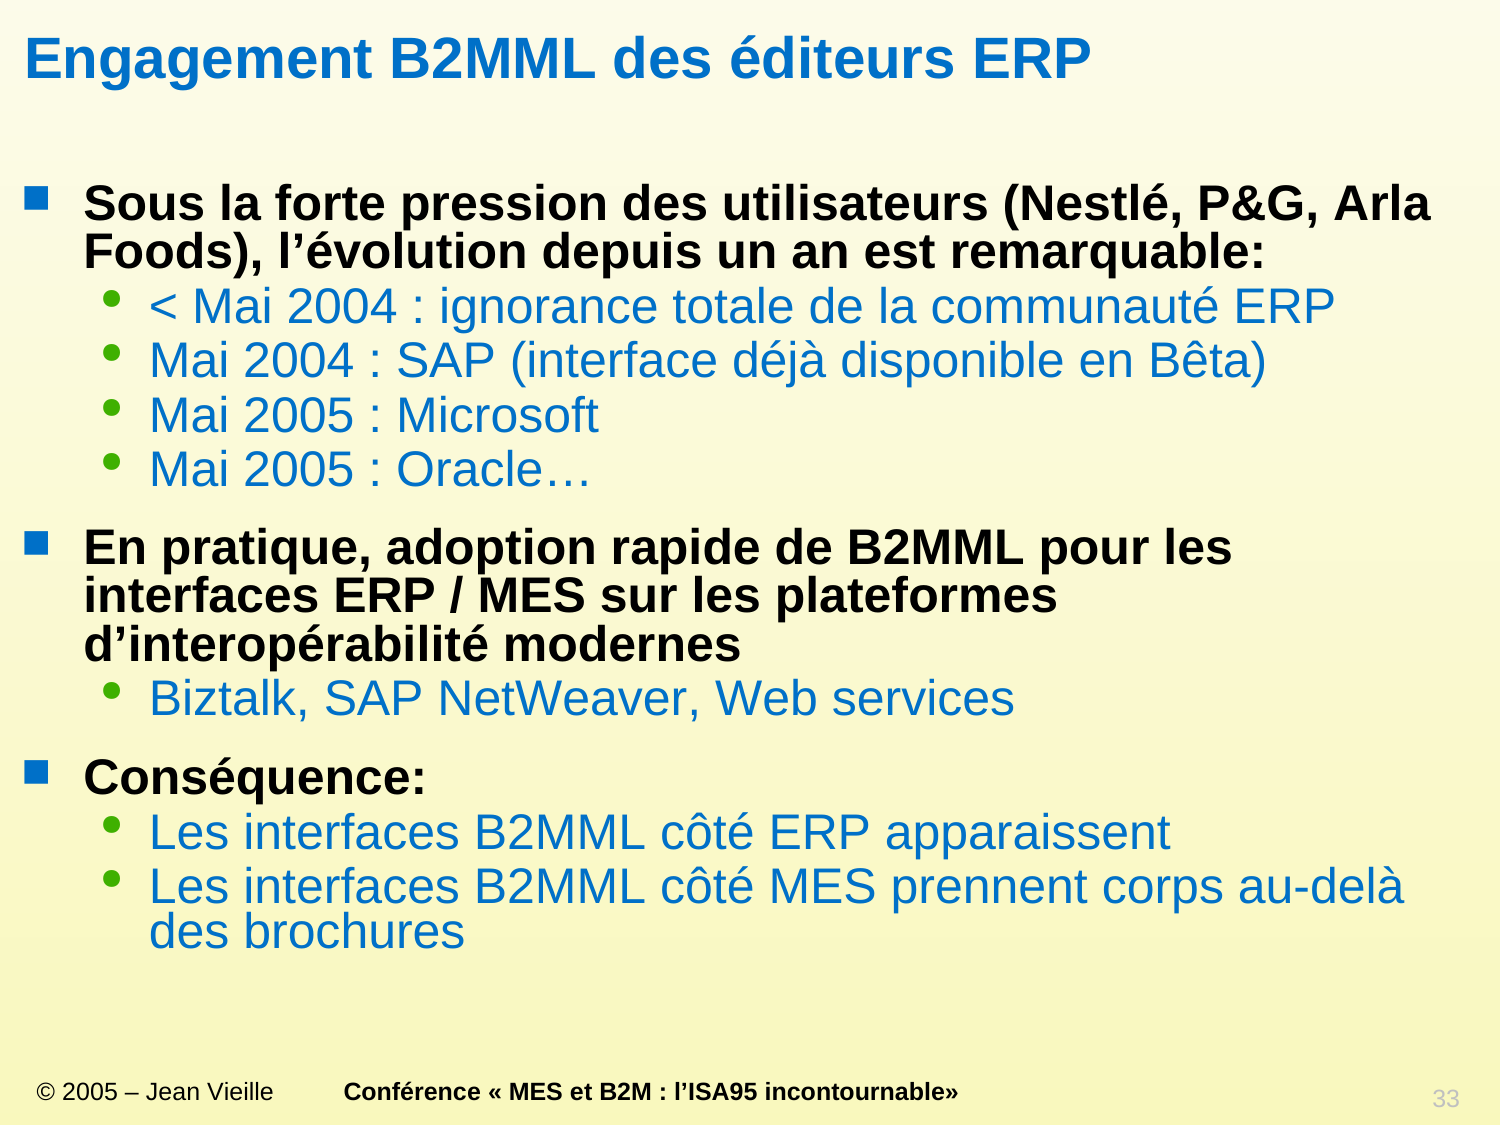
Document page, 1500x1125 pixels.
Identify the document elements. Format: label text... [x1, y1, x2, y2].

list Sous la forte pression des utilisateurs (Nestlé, P&G, Arla Foods), l’évolution depuis un an est remarquable: < Mai 2004 : ignorance totale de la communauté ERP Mai 2004 : SAP (interface déjà disponible en Bêta) Mai 2005 : Microsoft Mai 2005 : Oracle… En pratique, adoption rapide de B2MML pour les interfaces ERP / MES sur les plateformes d’interopérabilité modernes Biztalk, SAP NetWeaver, Web services Conséquence: Les interfaces B2MML côté ERP apparaissent Les interfaces B2MML côté MES prennent corps au-delà des brochures [12, 174, 1476, 1026]
title Engagement B2MML des éditeurs ERP [9, 12, 1476, 151]
